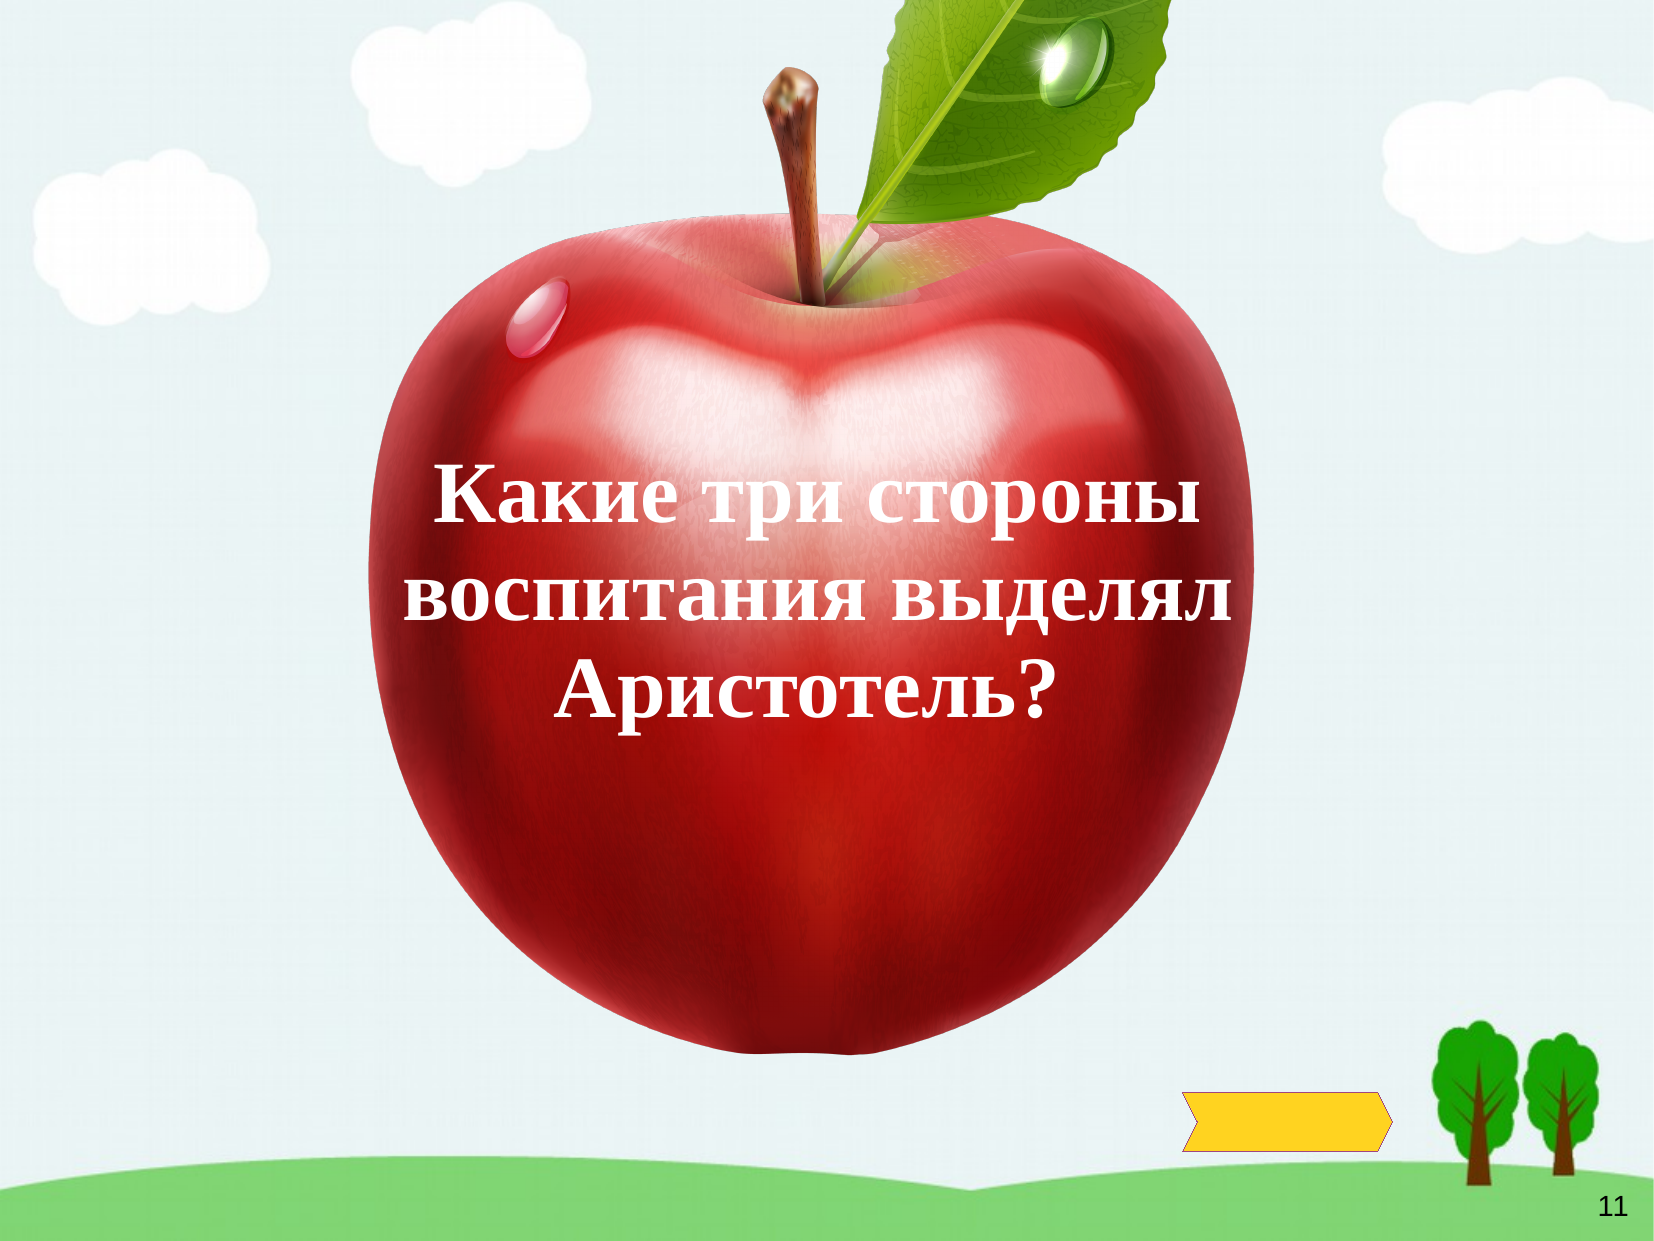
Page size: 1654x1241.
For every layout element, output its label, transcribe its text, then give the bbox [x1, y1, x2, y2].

picture [0, 0, 1654, 1241]
text_box [1182, 1092, 1393, 1152]
text_box Какие три стороны воспитания выделял Аристотель? [387, 437, 1250, 744]
